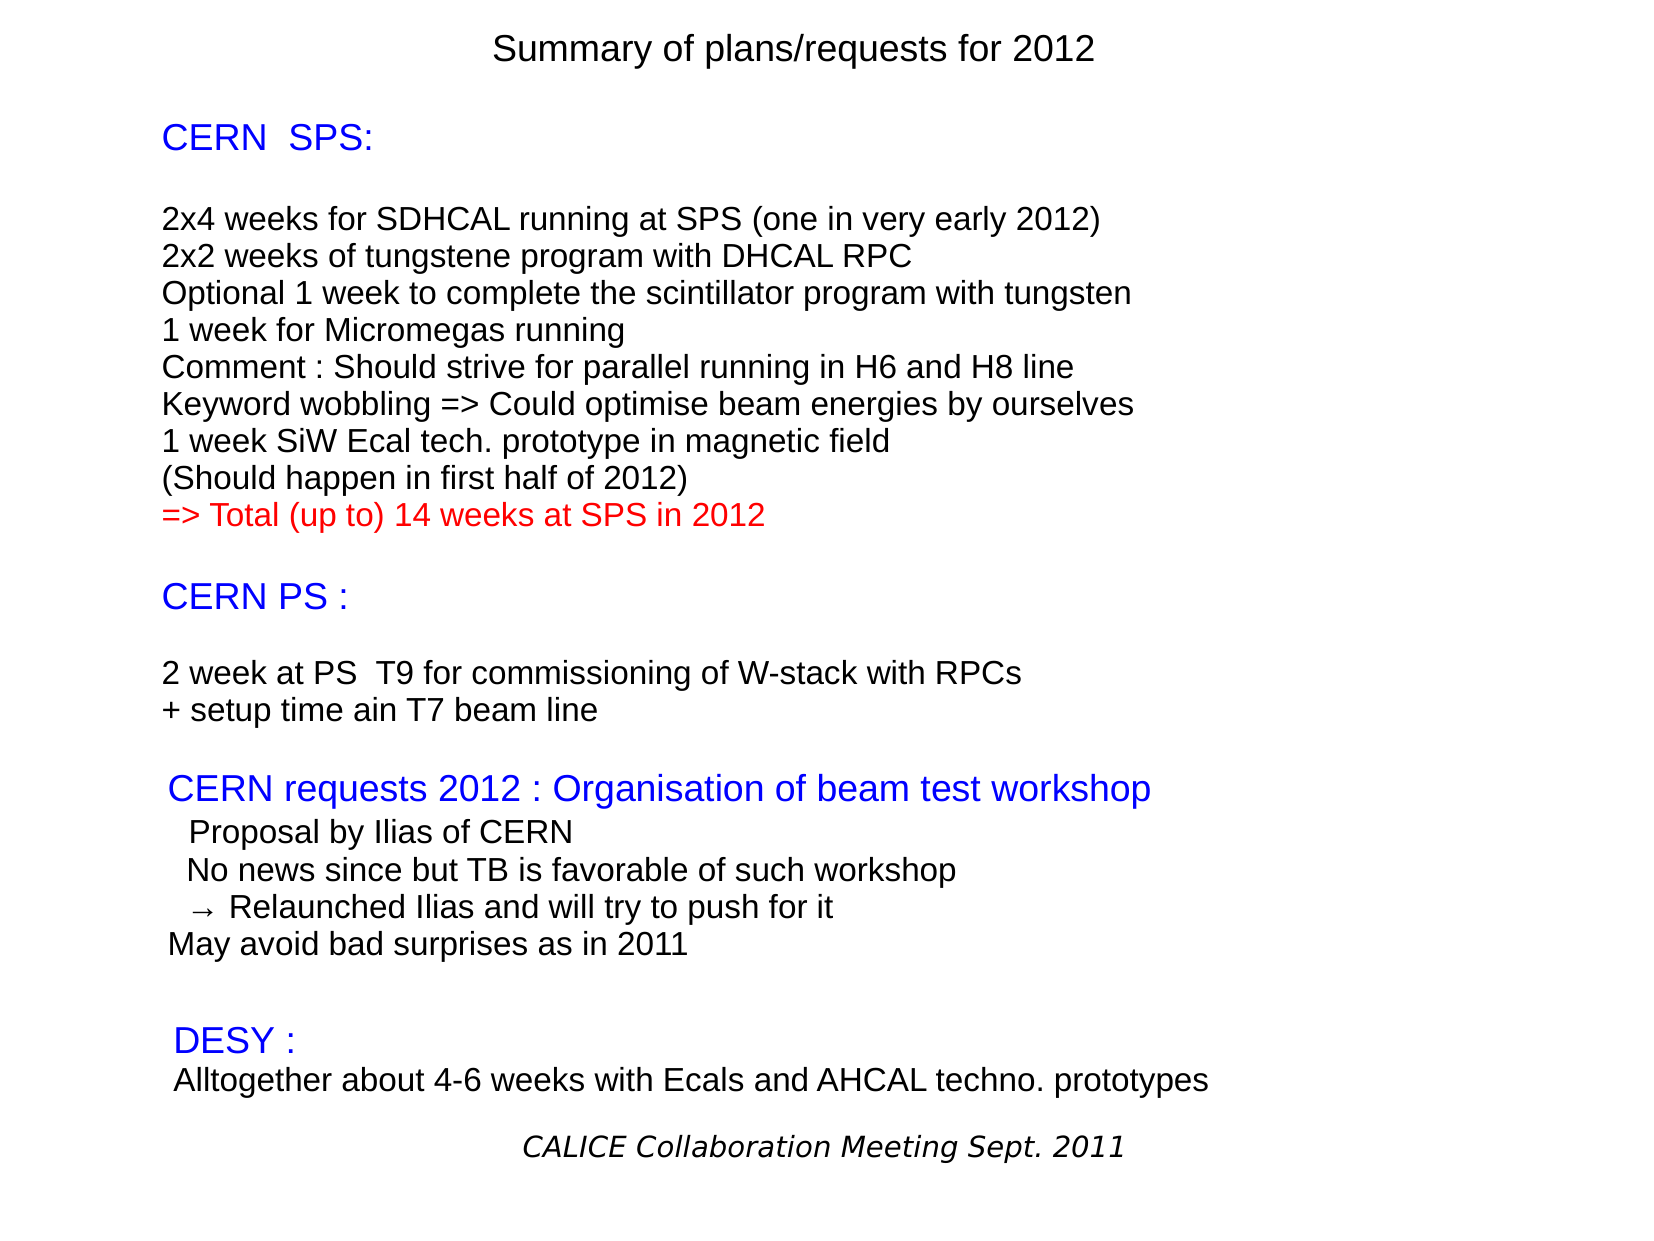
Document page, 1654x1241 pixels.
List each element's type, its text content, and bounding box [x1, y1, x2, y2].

text_box CERN SPS: 2x4 weeks for SDHCAL running at SPS (one in very early 2012) 2x2 weeks of tungstene program with DHCAL RPC Optional 1 week to complete the scintillator program with tungsten 1 week for Micromegas running Comment : Should strive for parallel running in H6 and H8 line Keyword wobbling => Could optimise beam energies by ourselves 1 week SiW Ecal tech. prototype in magnetic field (Should happen in first half of 2012) => Total (up to) 14 weeks at SPS in 2012 CERN PS : 2 week at PS T9 for commissioning of W-stack with RPCs + setup time ain T7 beam line [146, 108, 1186, 1028]
text_box CERN requests 2012 : Organisation of beam test workshop Proposal by Ilias of CERN No news since but TB is favorable of such workshop → Relaunched Ilias and will try to push for it May avoid bad surprises as in 2011 [152, 759, 1495, 985]
text_box Summary of plans/requests for 2012 [477, 19, 1112, 77]
text_box DESY : Alltogether about 4-6 weeks with Ecals and AHCAL techno. prototypes [158, 1012, 1226, 1107]
